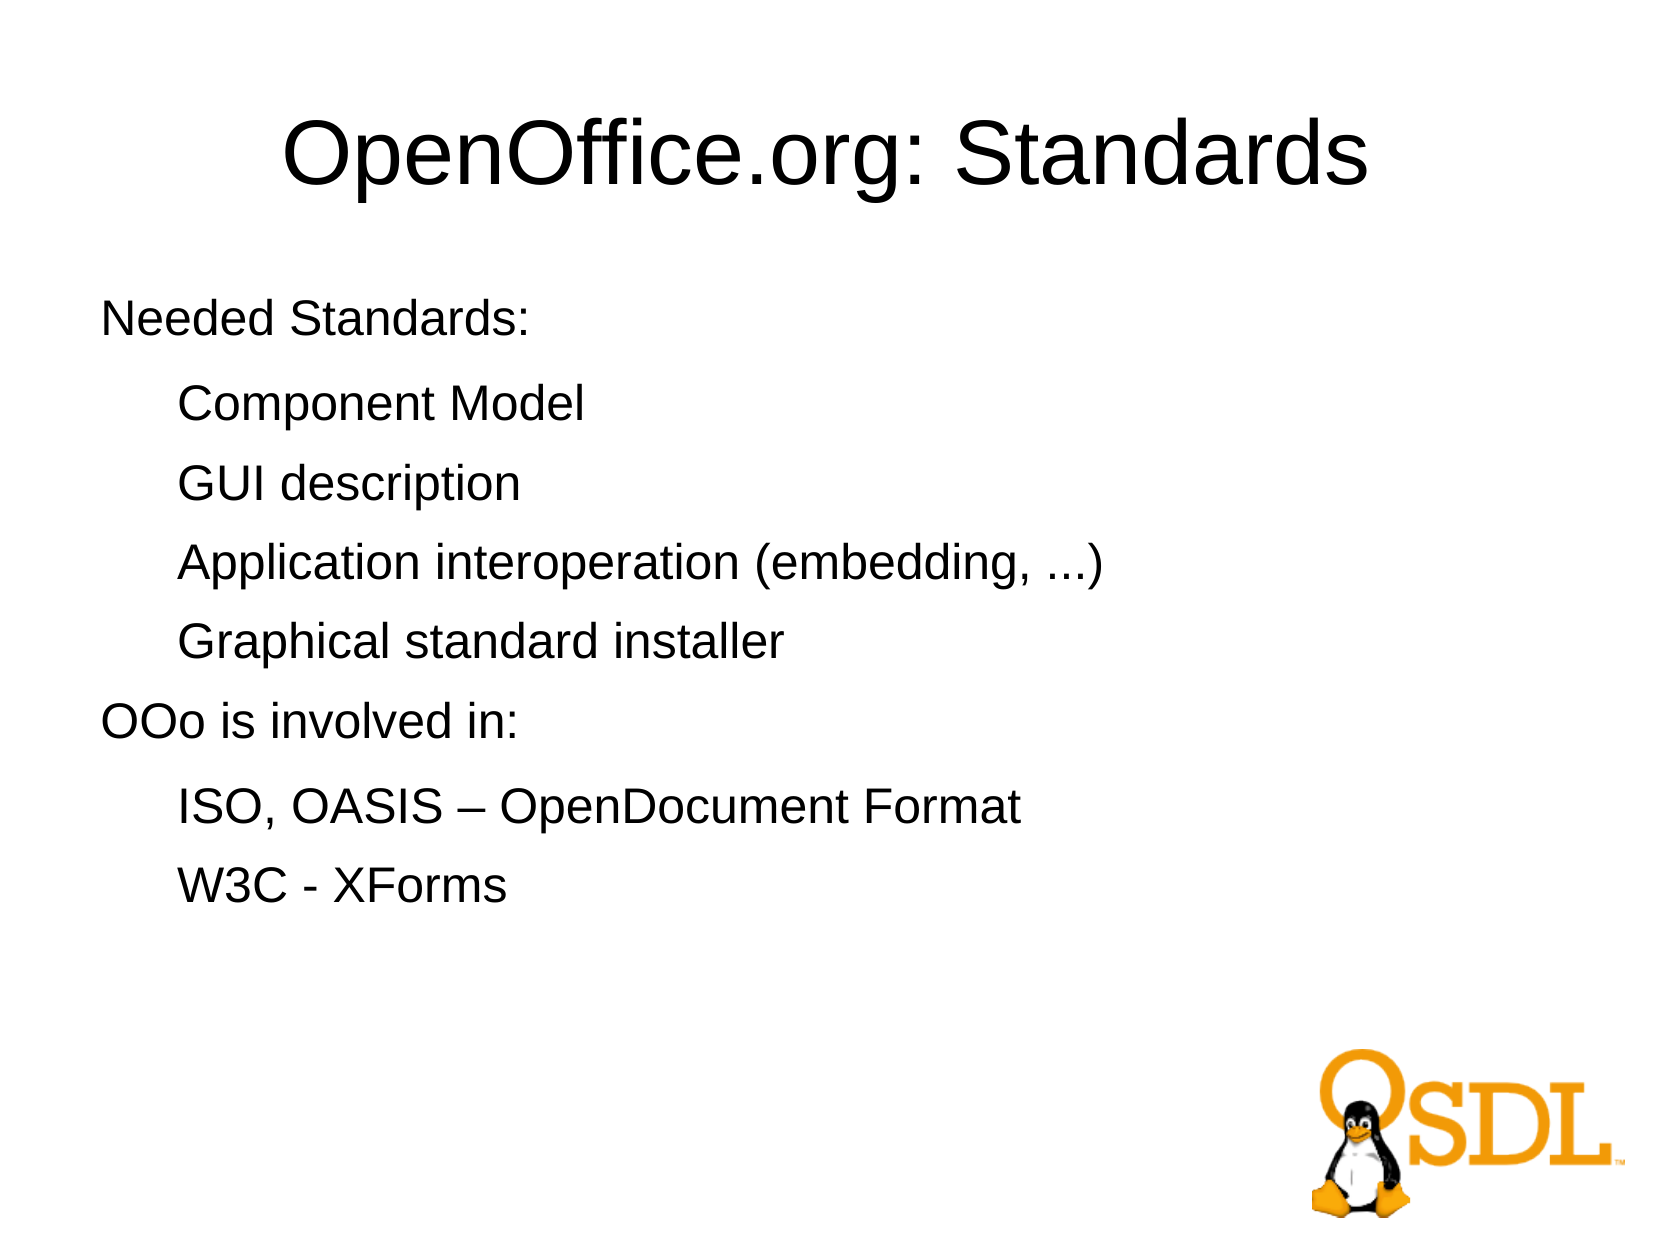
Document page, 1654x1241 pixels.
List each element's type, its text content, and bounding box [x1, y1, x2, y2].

title OpenOffice.org: Standards [82, 49, 1571, 257]
picture [1312, 1049, 1625, 1218]
list Needed Standards: Component Model GUI description Application interoperation (embedding, ...) Graphical standard installer OOo is involved in: ISO, OASIS – OpenDocument Format W3C - XForms [82, 290, 1571, 1109]
